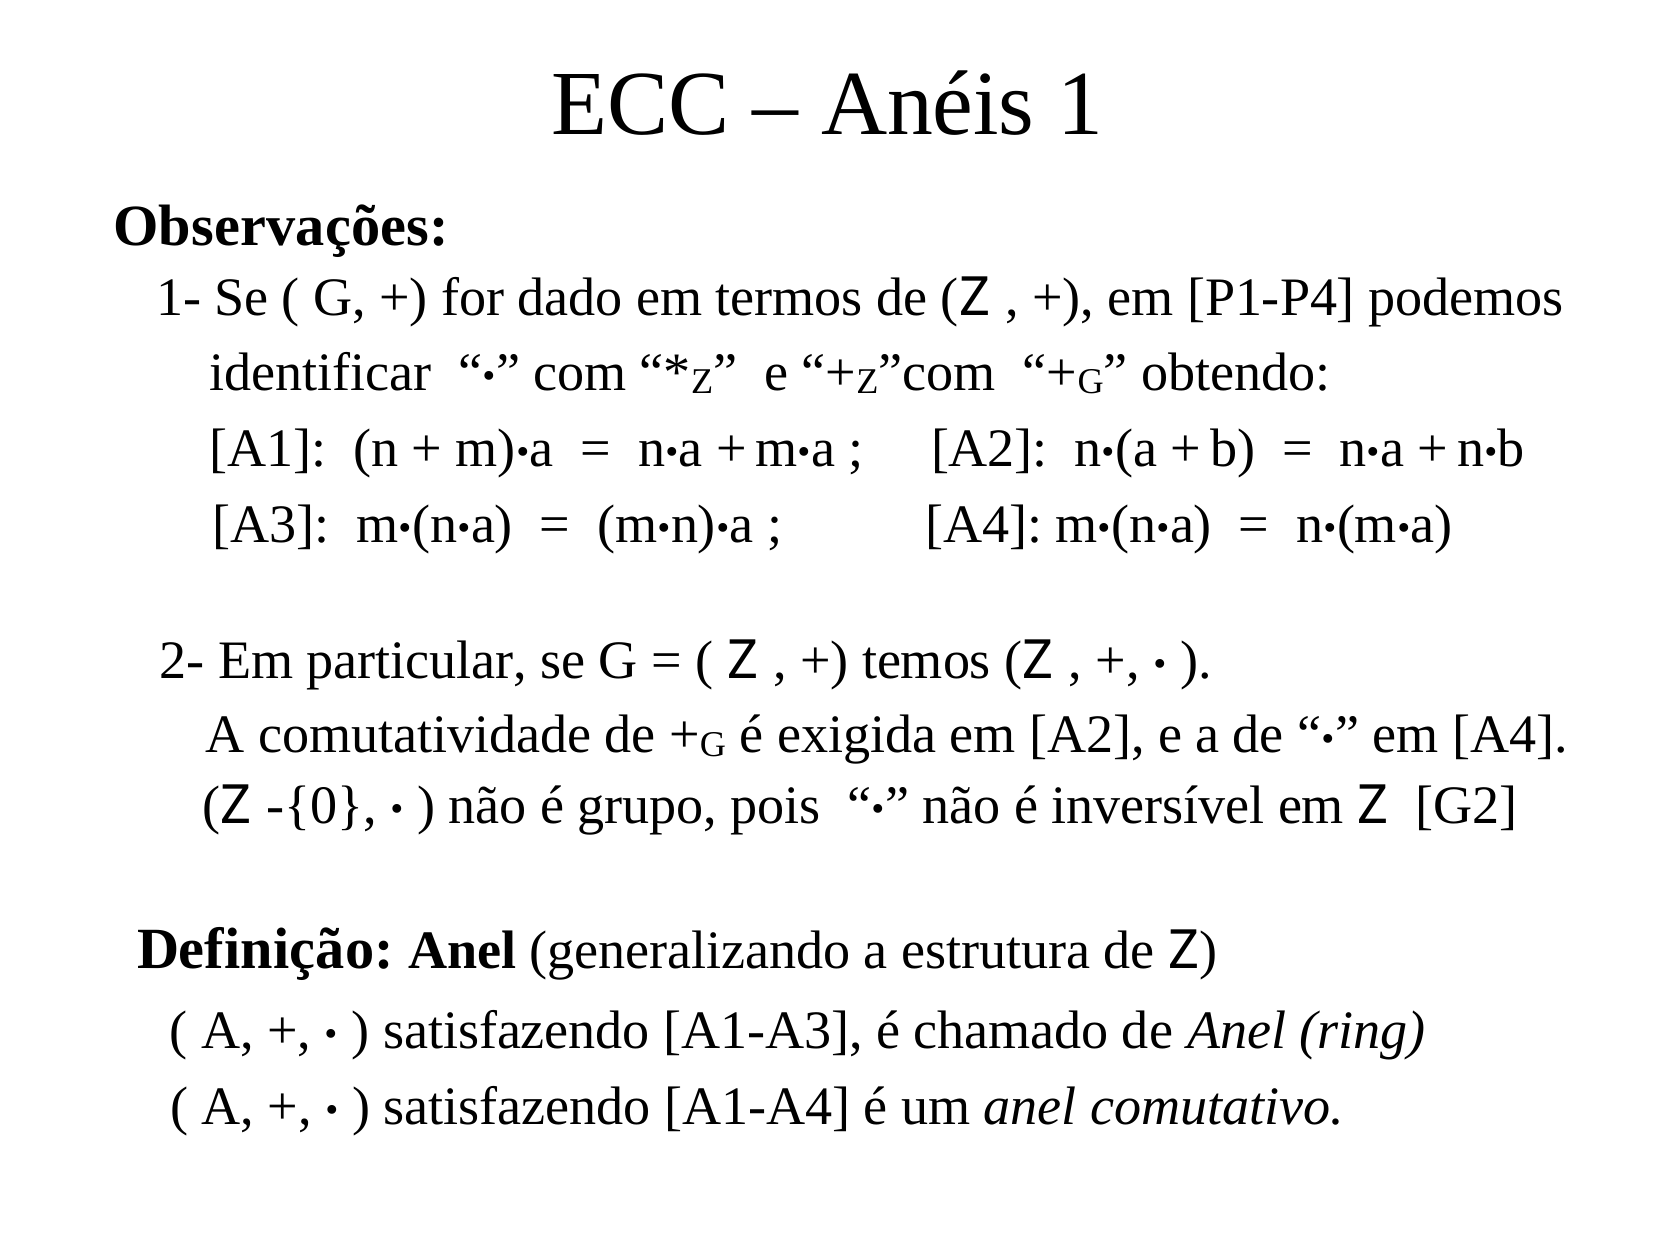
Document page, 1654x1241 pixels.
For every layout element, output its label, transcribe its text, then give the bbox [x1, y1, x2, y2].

title ECC – Anéis 1 [121, 0, 1534, 208]
text_box Observações: 1- Se ( G, +) for dado em termos de (Z , +), em [P1-P4] podemos identificar “.” com “*Z” e “+Z”com “+G” obtendo: [A1]: (n + m).a = n.a + m.a ; [A2]: n.(a + b) = n.a + n.b [A3]: m.(n.a) = (m.n).a ; [A4]: m.(n.a) = n.(m.a) 2- Em particular, se G = ( Z , +) temos (Z , +, . ). A comutatividade de +G é exigida em [A2], e a de “.” em [A4]. (Z -{0}, . ) não é grupo, pois “.” não é inversível em Z [G2] Definição: Anel (generalizando a estrutura de Z) ( A, +, . ) satisfazendo [A1-A3], é chamado de Anel (ring) ( A, +, . ) satisfazendo [A1-A4] é um anel comutativo. [110, 193, 1574, 1165]
